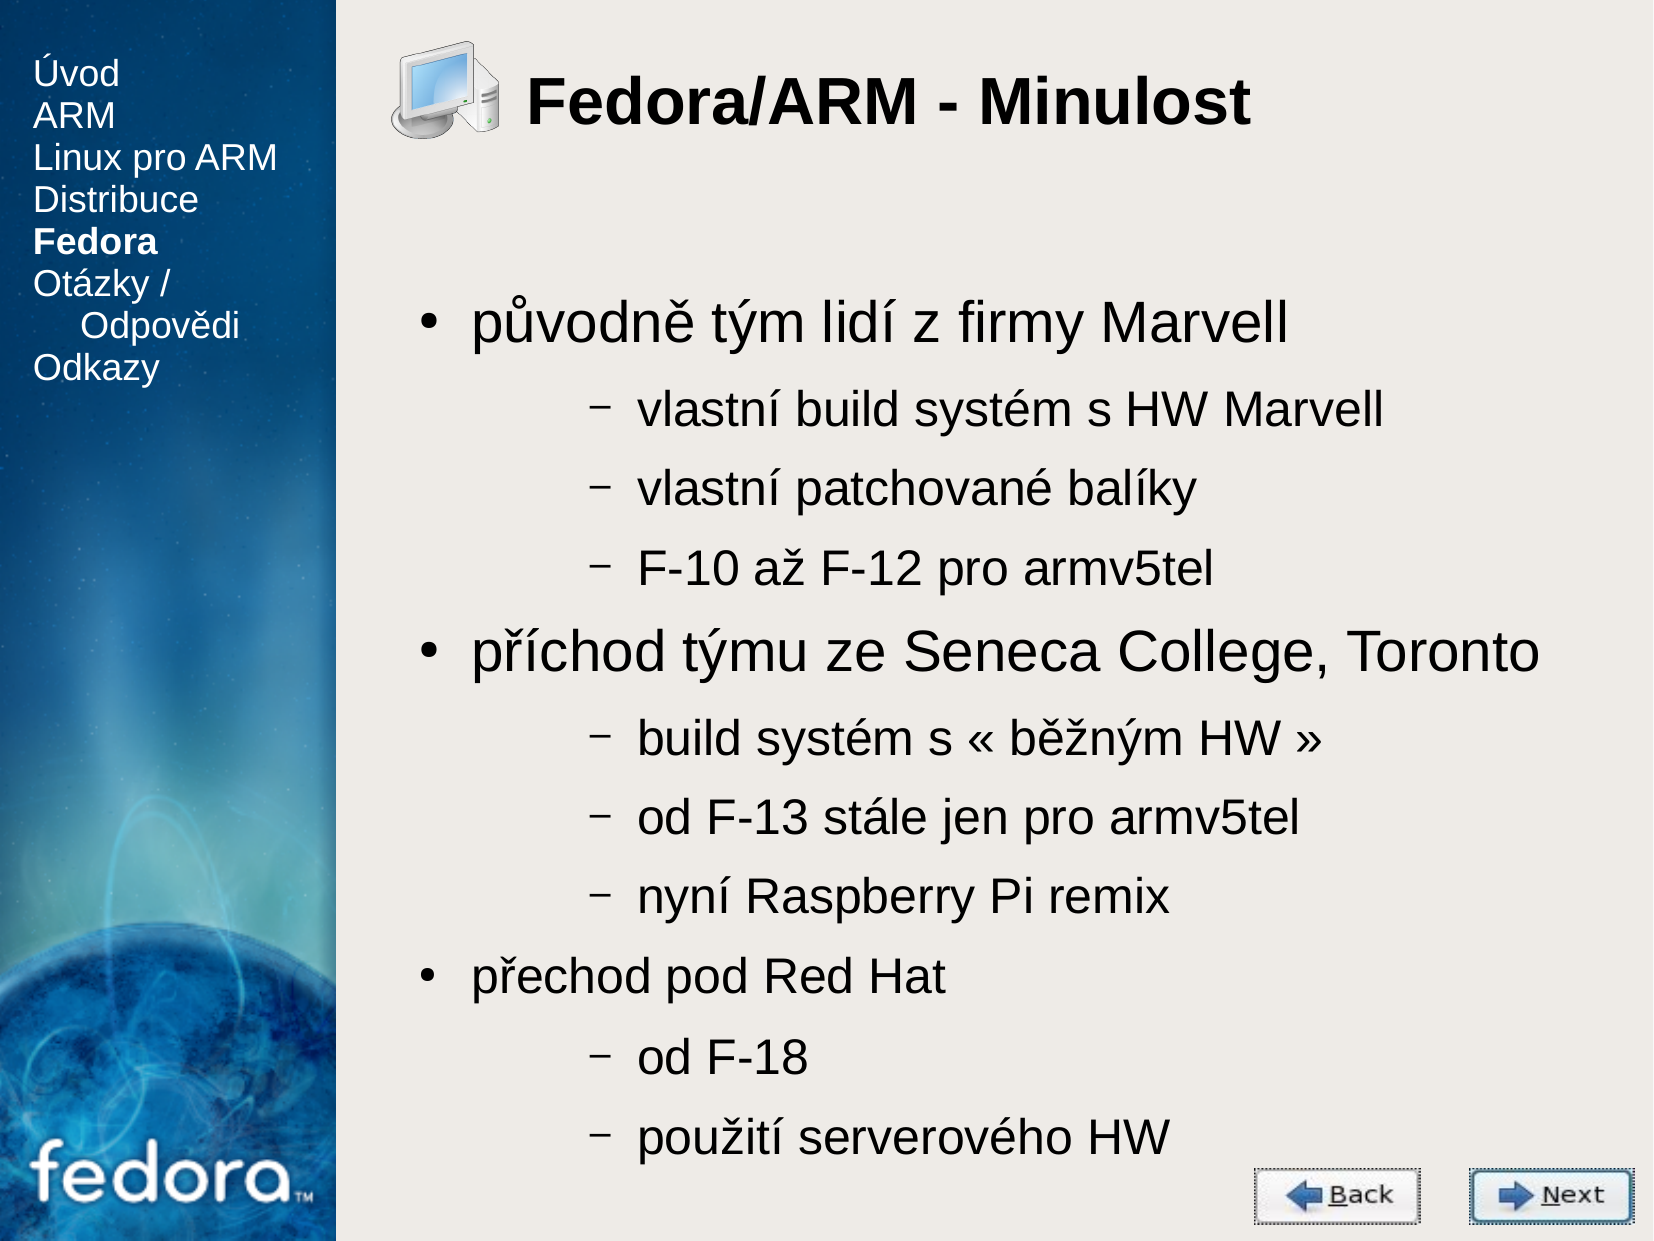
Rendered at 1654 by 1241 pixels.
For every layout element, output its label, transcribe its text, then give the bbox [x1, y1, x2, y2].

list původně tým lidí z firmy Marvell vlastní build systém s HW Marvell vlastní patchované balíky F-10 až F-12 pro armv5tel příchod týmu ze Seneca College, Toronto build systém s « běžným HW » od F-13 stále jen pro armv5tel nyní Raspberry Pi remix přechod pod Red Hat od F-18 použití serverového HW [400, 290, 1617, 1165]
text_box Fedora/ARM - Minulost [511, 56, 1316, 147]
text_box Úvod ARM Linux pro ARM Distribuce Fedora Otázky / Odpovědi Odkazy [18, 45, 327, 397]
picture [0, 0, 1654, 1241]
